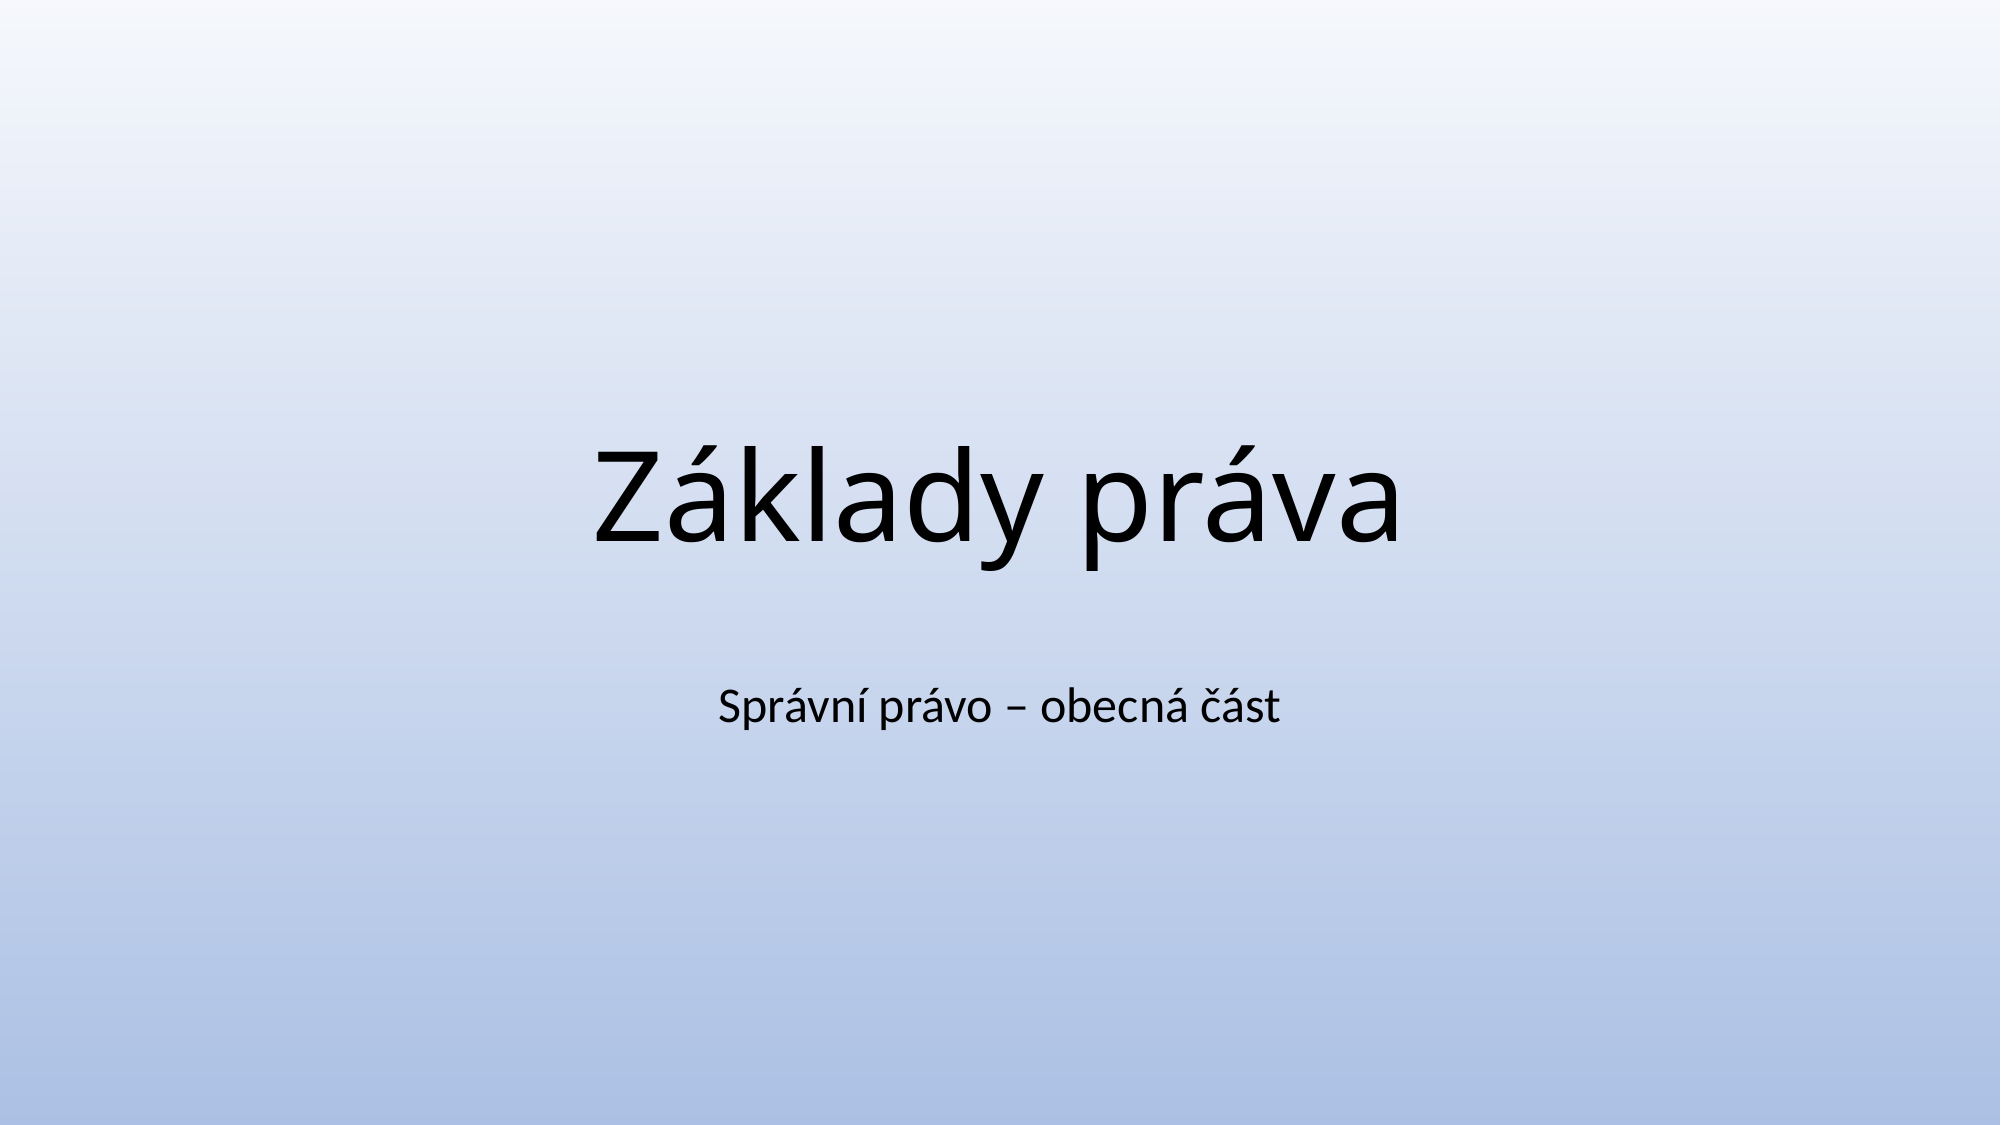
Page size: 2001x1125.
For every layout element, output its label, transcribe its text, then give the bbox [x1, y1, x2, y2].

subtitle Správní právo – obecná část [249, 590, 1750, 863]
title Základy práva [249, 184, 1750, 576]
